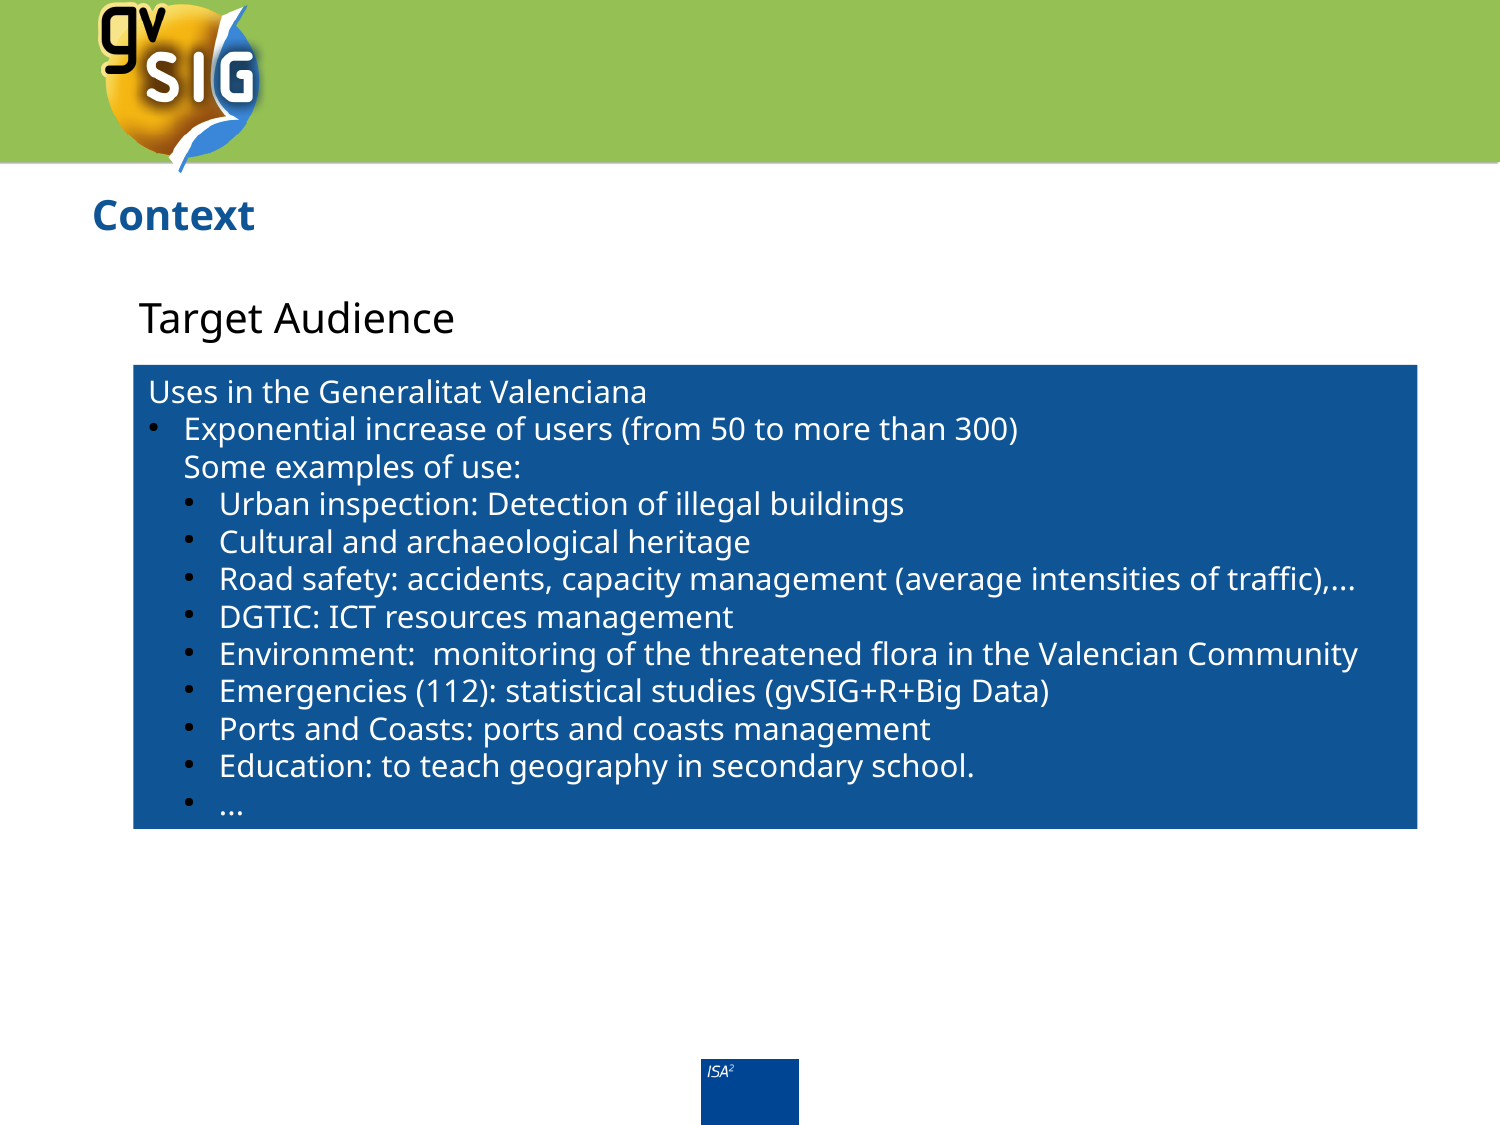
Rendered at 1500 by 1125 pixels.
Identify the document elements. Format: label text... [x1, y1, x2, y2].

title Context [76, 137, 1427, 291]
text_box Target Audience [123, 284, 532, 350]
picture [701, 1059, 799, 1125]
text_box Uses in the Generalitat Valenciana Exponential increase of users (from 50 to more than 300) Some examples of use: Urban inspection: Detection of illegal buildings Cultural and archaeological heritage Road safety: accidents, capacity management (average intensities of traffic),... DGTIC: ICT resources management Environment: monitoring of the threatened flora in the Valencian Community Emergencies (112): statistical studies (gvSIG+R+Big Data) Ports and Coasts: ports and coasts management Education: to teach geography in secondary school. ... [133, 364, 1418, 829]
picture [64, 2, 301, 173]
